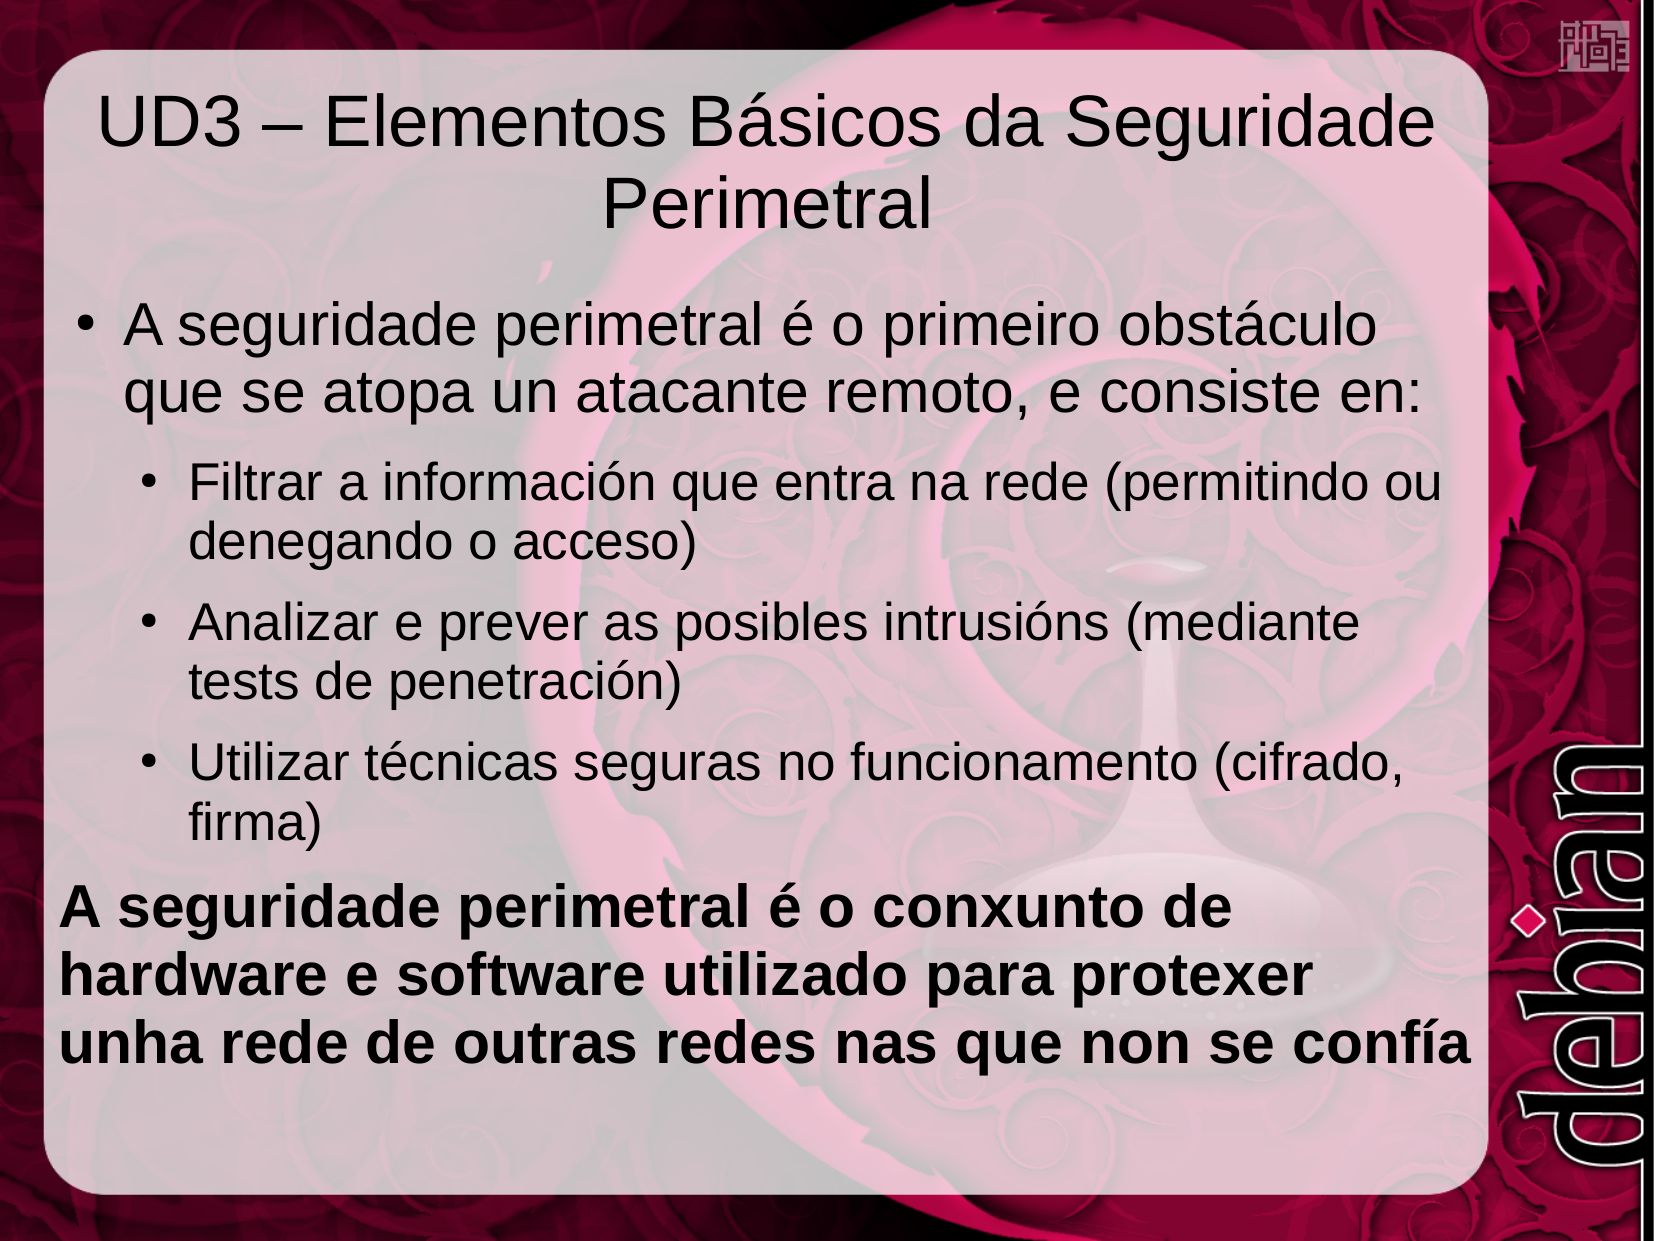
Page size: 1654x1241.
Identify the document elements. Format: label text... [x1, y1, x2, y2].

list A seguridade perimetral é o primeiro obstáculo que se atopa un atacante remoto, e consiste en: Filtrar a información que entra na rede (permitindo ou denegando o acceso) Analizar e prever as posibles intrusións (mediante tests de penetración) Utilizar técnicas seguras no funcionamento (cifrado, firma) A seguridade perimetral é o conxunto de hardware e software utilizado para protexer unha rede de outras redes nas que non se confía [59, 290, 1477, 1109]
picture [0, 0, 1654, 1241]
title UD3 – Elementos Básicos da Seguridade Perimetral [59, 58, 1477, 266]
